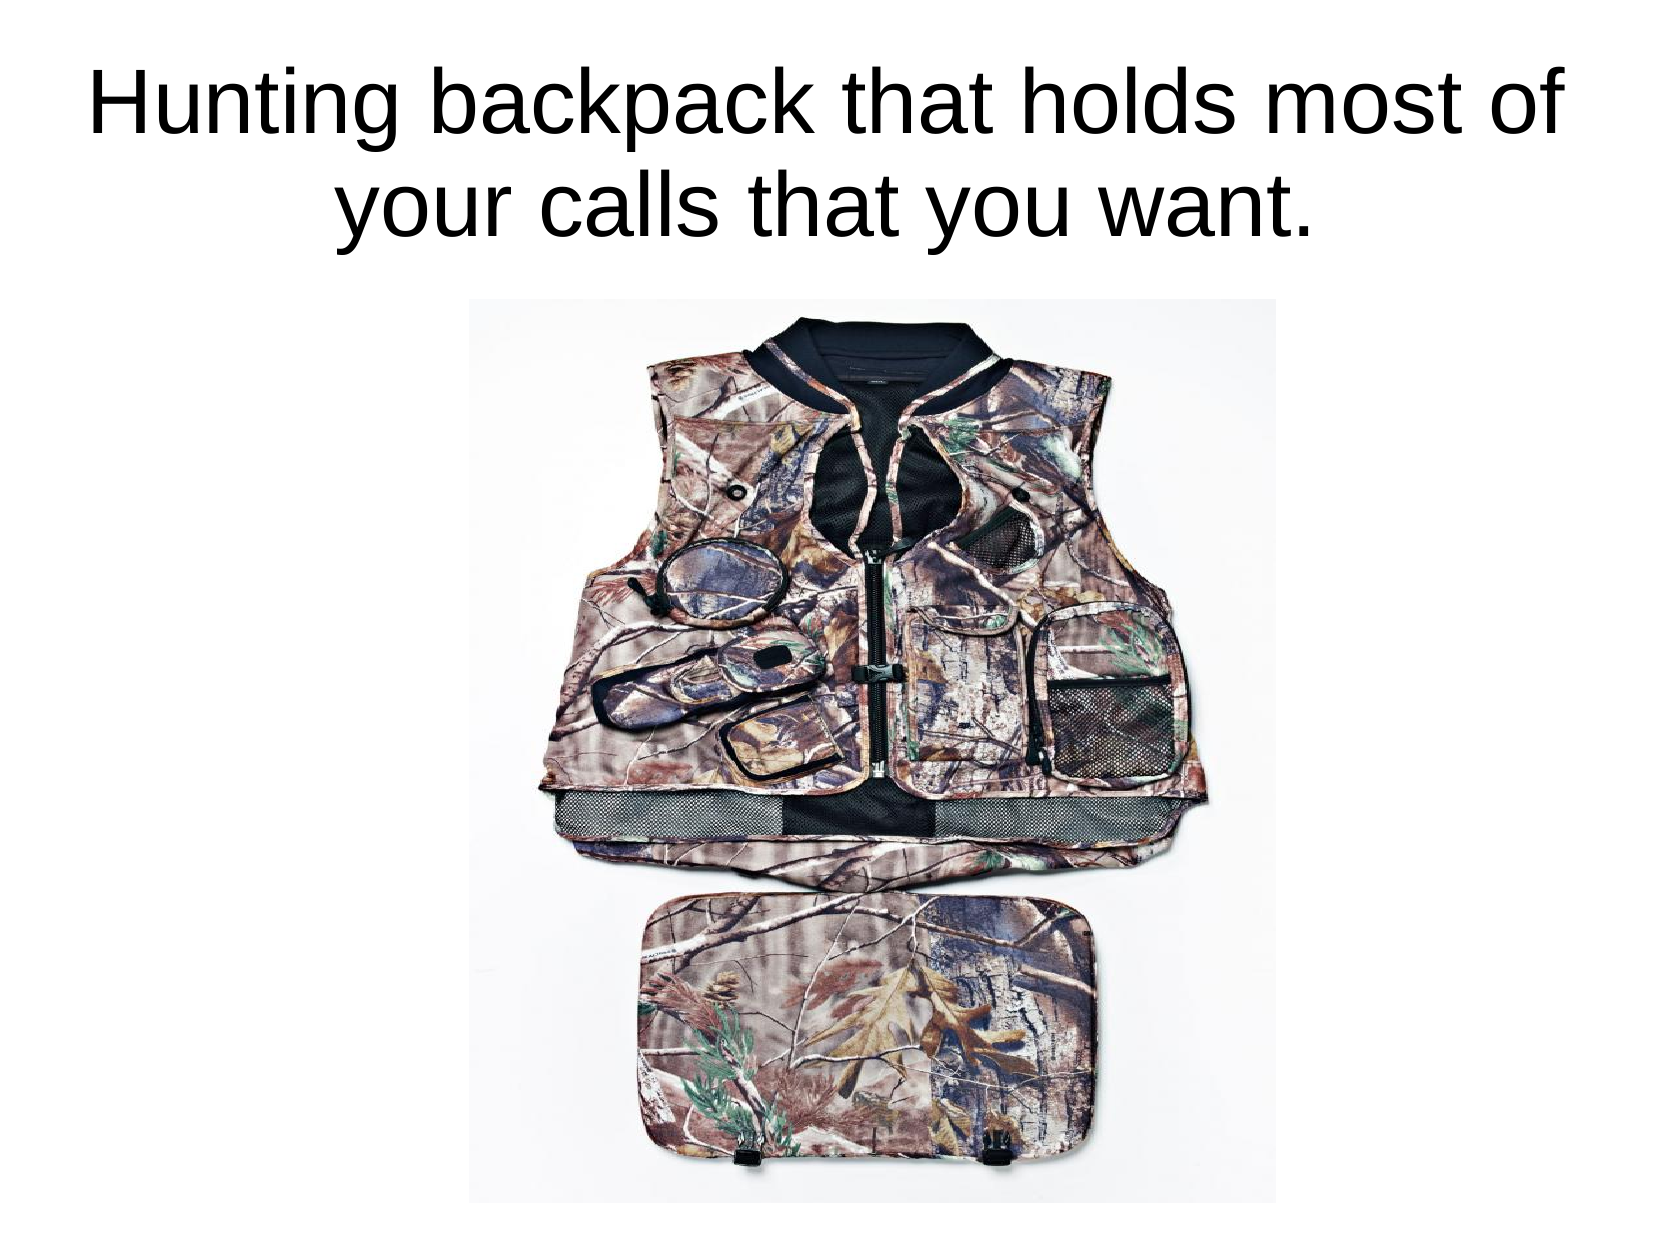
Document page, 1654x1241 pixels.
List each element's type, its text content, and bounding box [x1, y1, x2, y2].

title Hunting backpack that holds most of your calls that you want. [82, 47, 1571, 259]
picture [469, 299, 1276, 1203]
